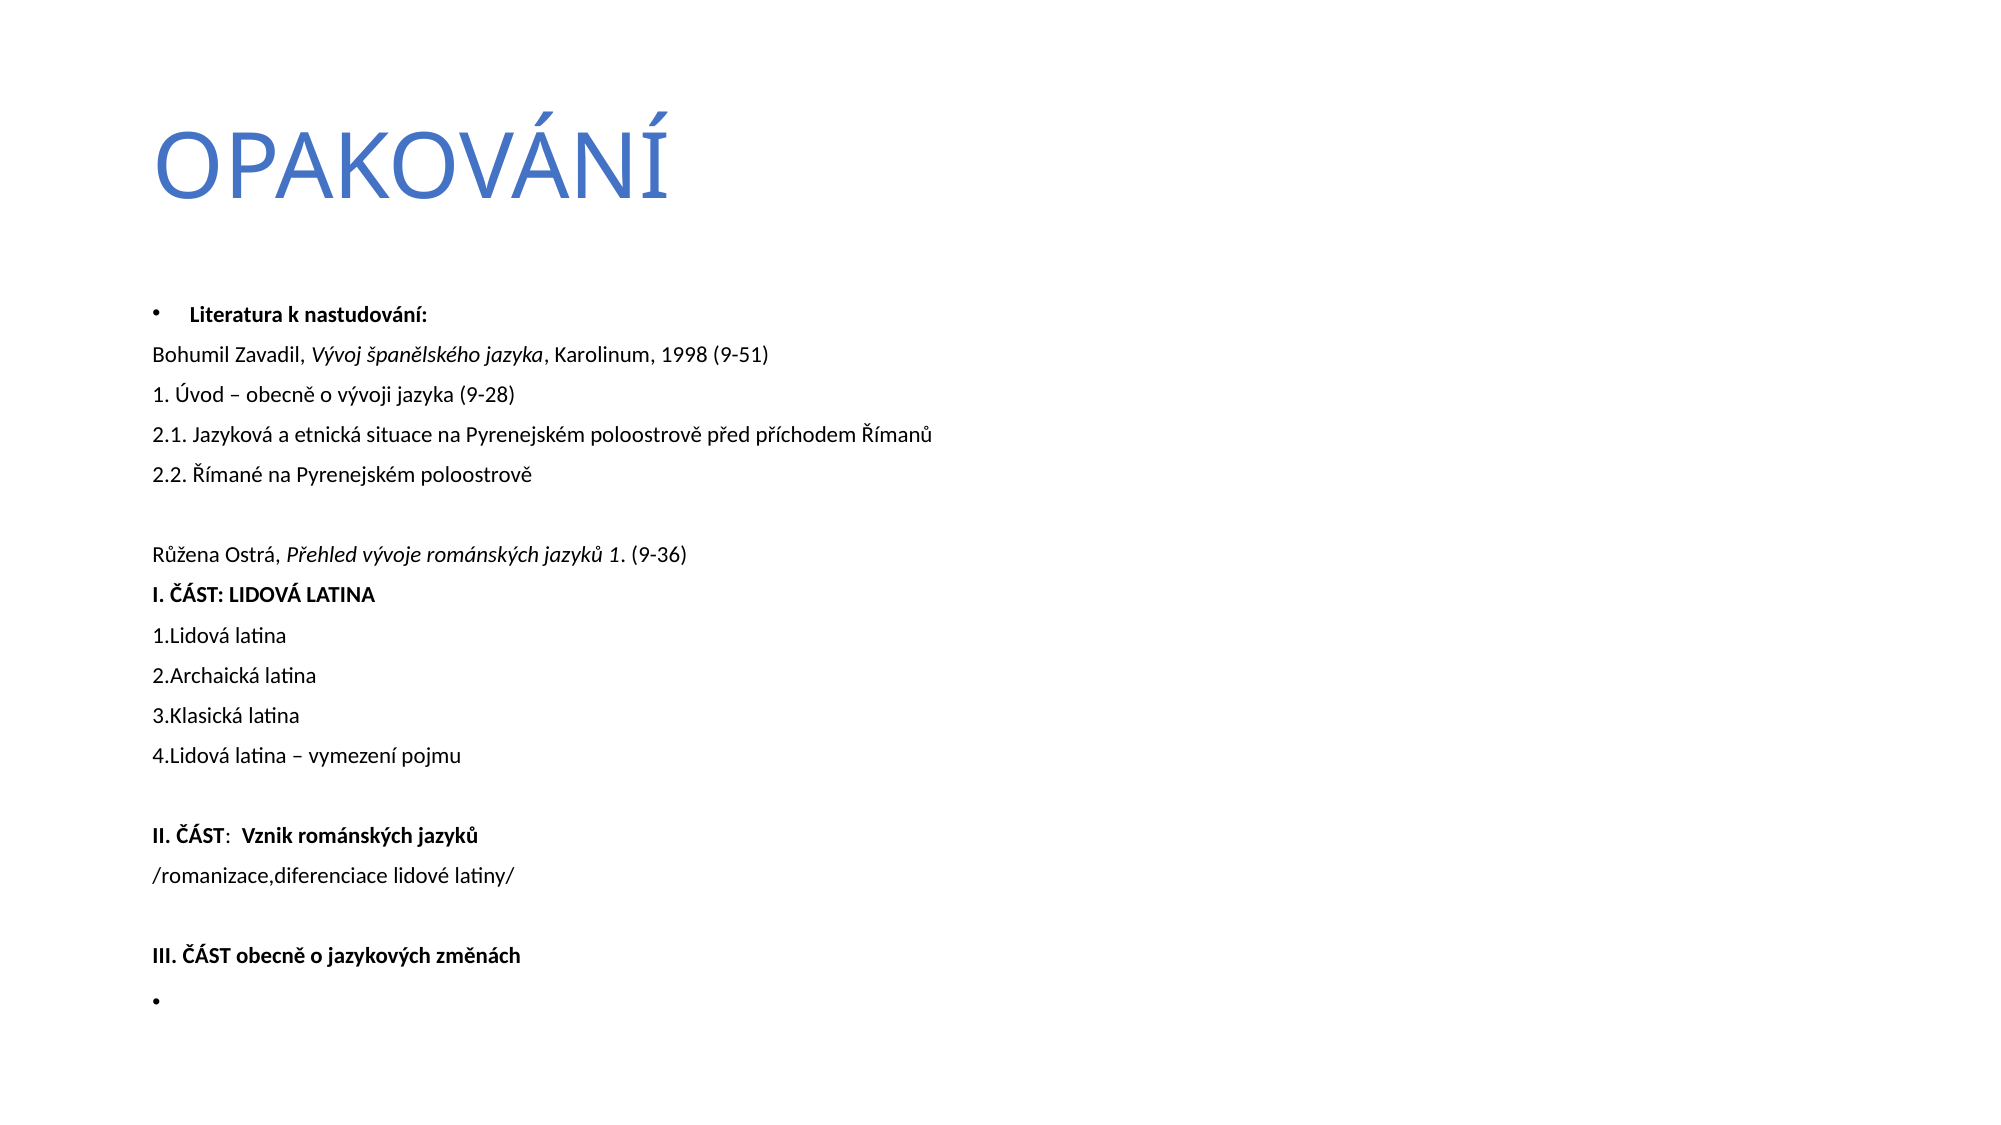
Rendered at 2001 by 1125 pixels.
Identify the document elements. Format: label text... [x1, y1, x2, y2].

list Literatura k nastudování: Bohumil Zavadil, Vývoj španělského jazyka, Karolinum, 1998 (9-51) 1. Úvod – obecně o vývoji jazyka (9-28) 2.1. Jazyková a etnická situace na Pyrenejském poloostrově před příchodem Římanů 2.2. Římané na Pyrenejském poloostrově Růžena Ostrá, Přehled vývoje románských jazyků 1. (9-36) I. ČÁST: LIDOVÁ LATINA 1.Lidová latina 2.Archaická latina 3.Klasická latina 4.Lidová latina – vymezení pojmu II. ČÁST: Vznik románských jazyků /romanizace,diferenciace lidové latiny/ III. ČÁST obecně o jazykových změnách [137, 299, 1863, 1014]
title OPAKOVÁNÍ [137, 59, 1863, 278]
